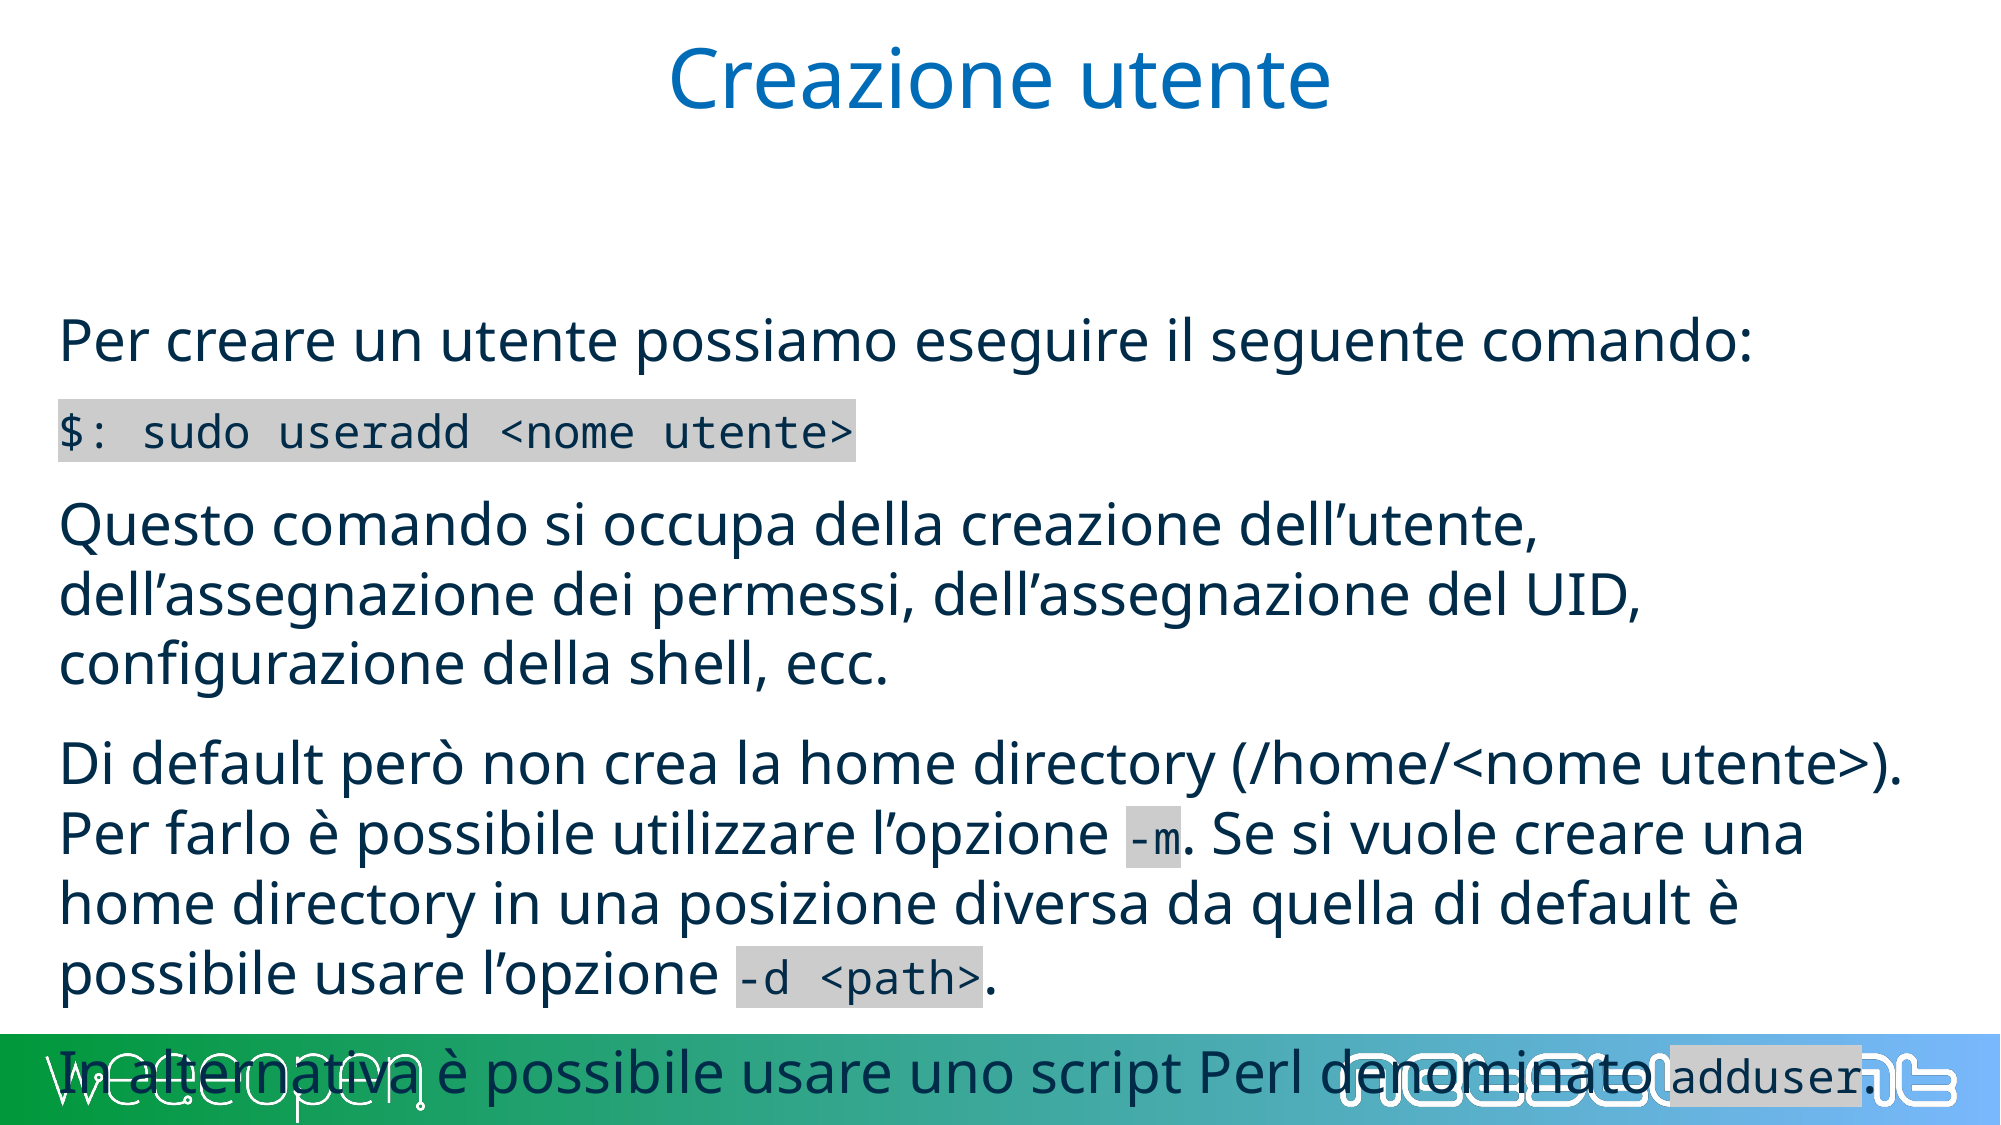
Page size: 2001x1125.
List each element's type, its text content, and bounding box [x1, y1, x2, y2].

list Per creare un utente possiamo eseguire il seguente comando: $: sudo useradd <nome utente> Questo comando si occupa della creazione dell’utente, dell’assegnazione dei permessi, dell’assegnazione del UID, configurazione della shell, ecc. Di default però non crea la home directory (/home/<nome utente>). Per farlo è possibile utilizzare l’opzione -m. Se si vuole creare una home directory in una posizione diversa da quella di default è possibile usare l’opzione -d <path>. In alternativa è possibile usare uno script Perl denominato adduser. [43, 295, 1959, 1010]
title Creazione utente [43, 29, 1959, 247]
picture [1340, 1053, 1670, 1107]
picture [1340, 1066, 1345, 1088]
picture [1862, 1053, 1957, 1107]
picture [1340, 1053, 1345, 1065]
picture [45, 1053, 425, 1123]
